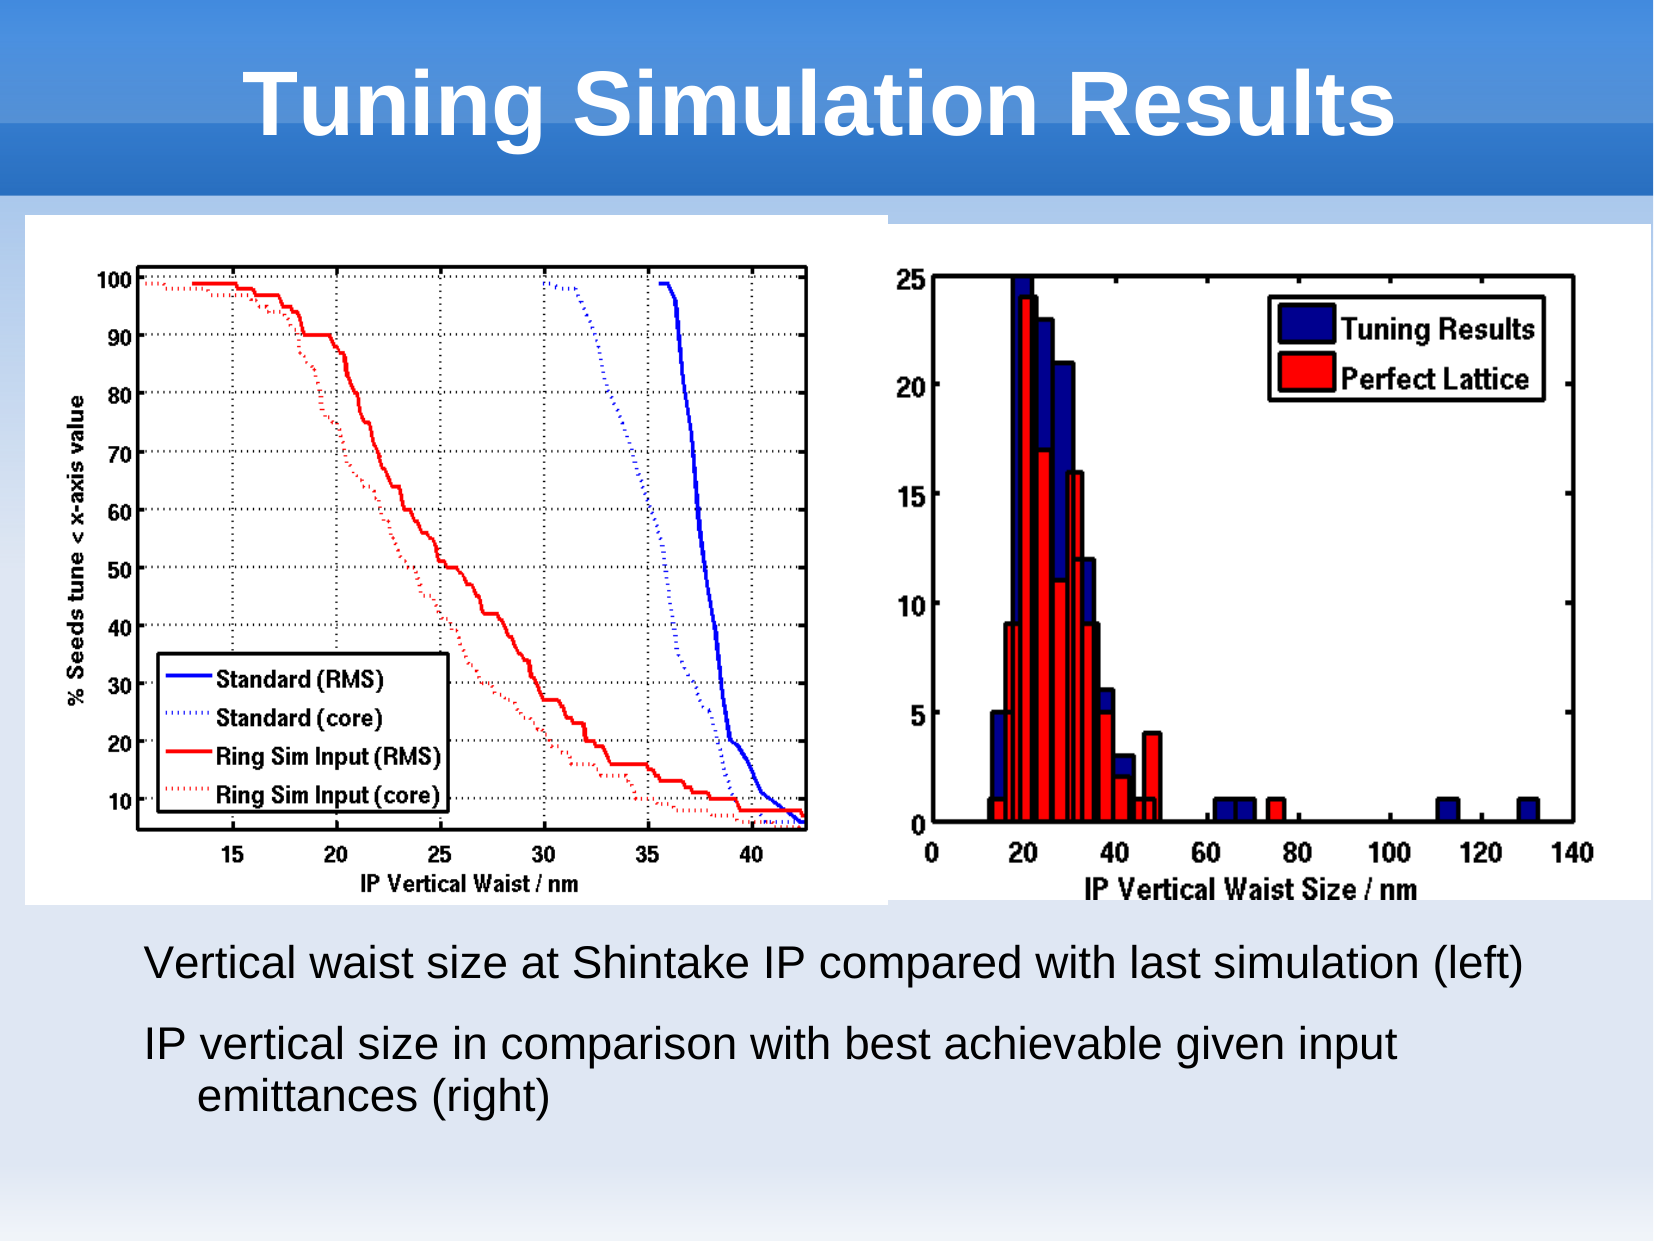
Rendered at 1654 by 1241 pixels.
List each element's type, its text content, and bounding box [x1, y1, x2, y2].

title Tuning Simulation Results [76, 0, 1565, 208]
picture [0, 0, 1654, 1241]
list Vertical waist size at Shintake IP compared with last simulation (left) IP vertical size in comparison with best achievable given input emittances (right) [125, 937, 1538, 1173]
